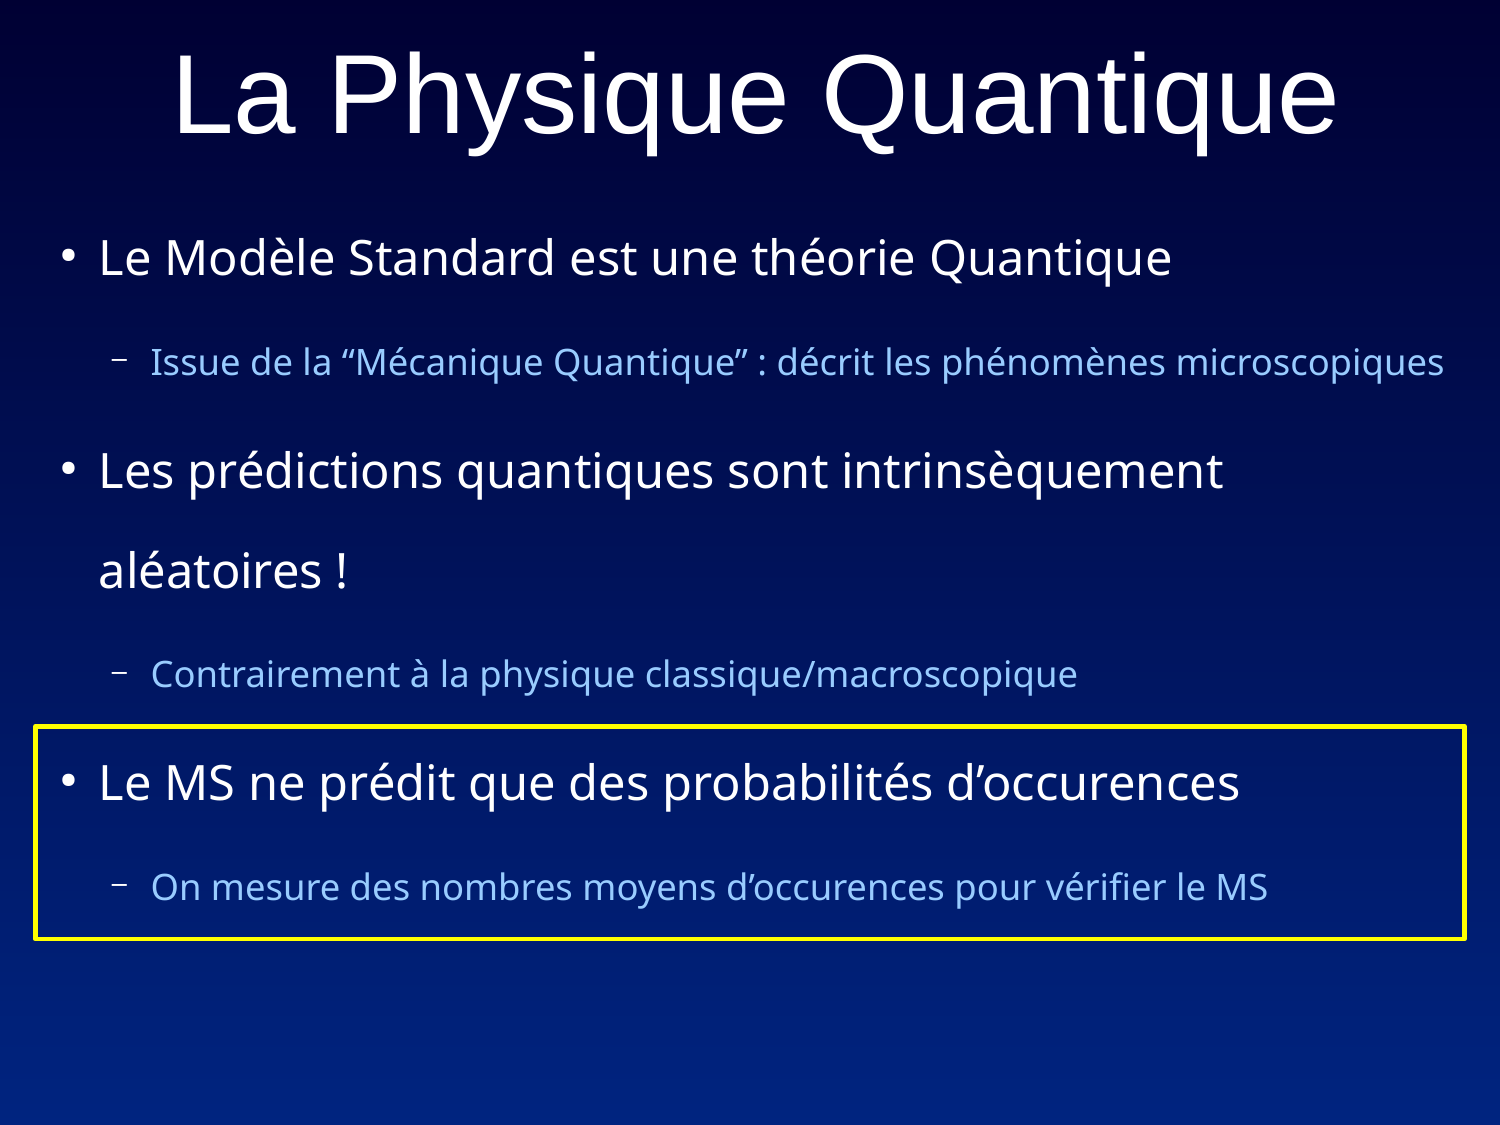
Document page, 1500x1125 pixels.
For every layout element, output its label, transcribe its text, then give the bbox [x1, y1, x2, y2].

title La Physique Quantique [11, 0, 1500, 189]
list Le Modèle Standard est une théorie Quantique Issue de la “Mécanique Quantique” : décrit les phénomènes microscopiques Les prédictions quantiques sont intrinsèquement aléatoires ! Contrairement à la physique classique/macroscopique Le MS ne prédit que des probabilités d’occurences On mesure des nombres moyens d’occurences pour vérifier le MS [47, 729, 1453, 934]
list Le Modèle Standard est une théorie Quantique Issue de la “Mécanique Quantique” : décrit les phénomènes microscopiques Les prédictions quantiques sont intrinsèquement aléatoires ! Contrairement à la physique classique/macroscopique Le MS ne prédit que des probabilités d’occurences On mesure des nombres moyens d’occurences pour vérifier le MS [47, 190, 1453, 724]
